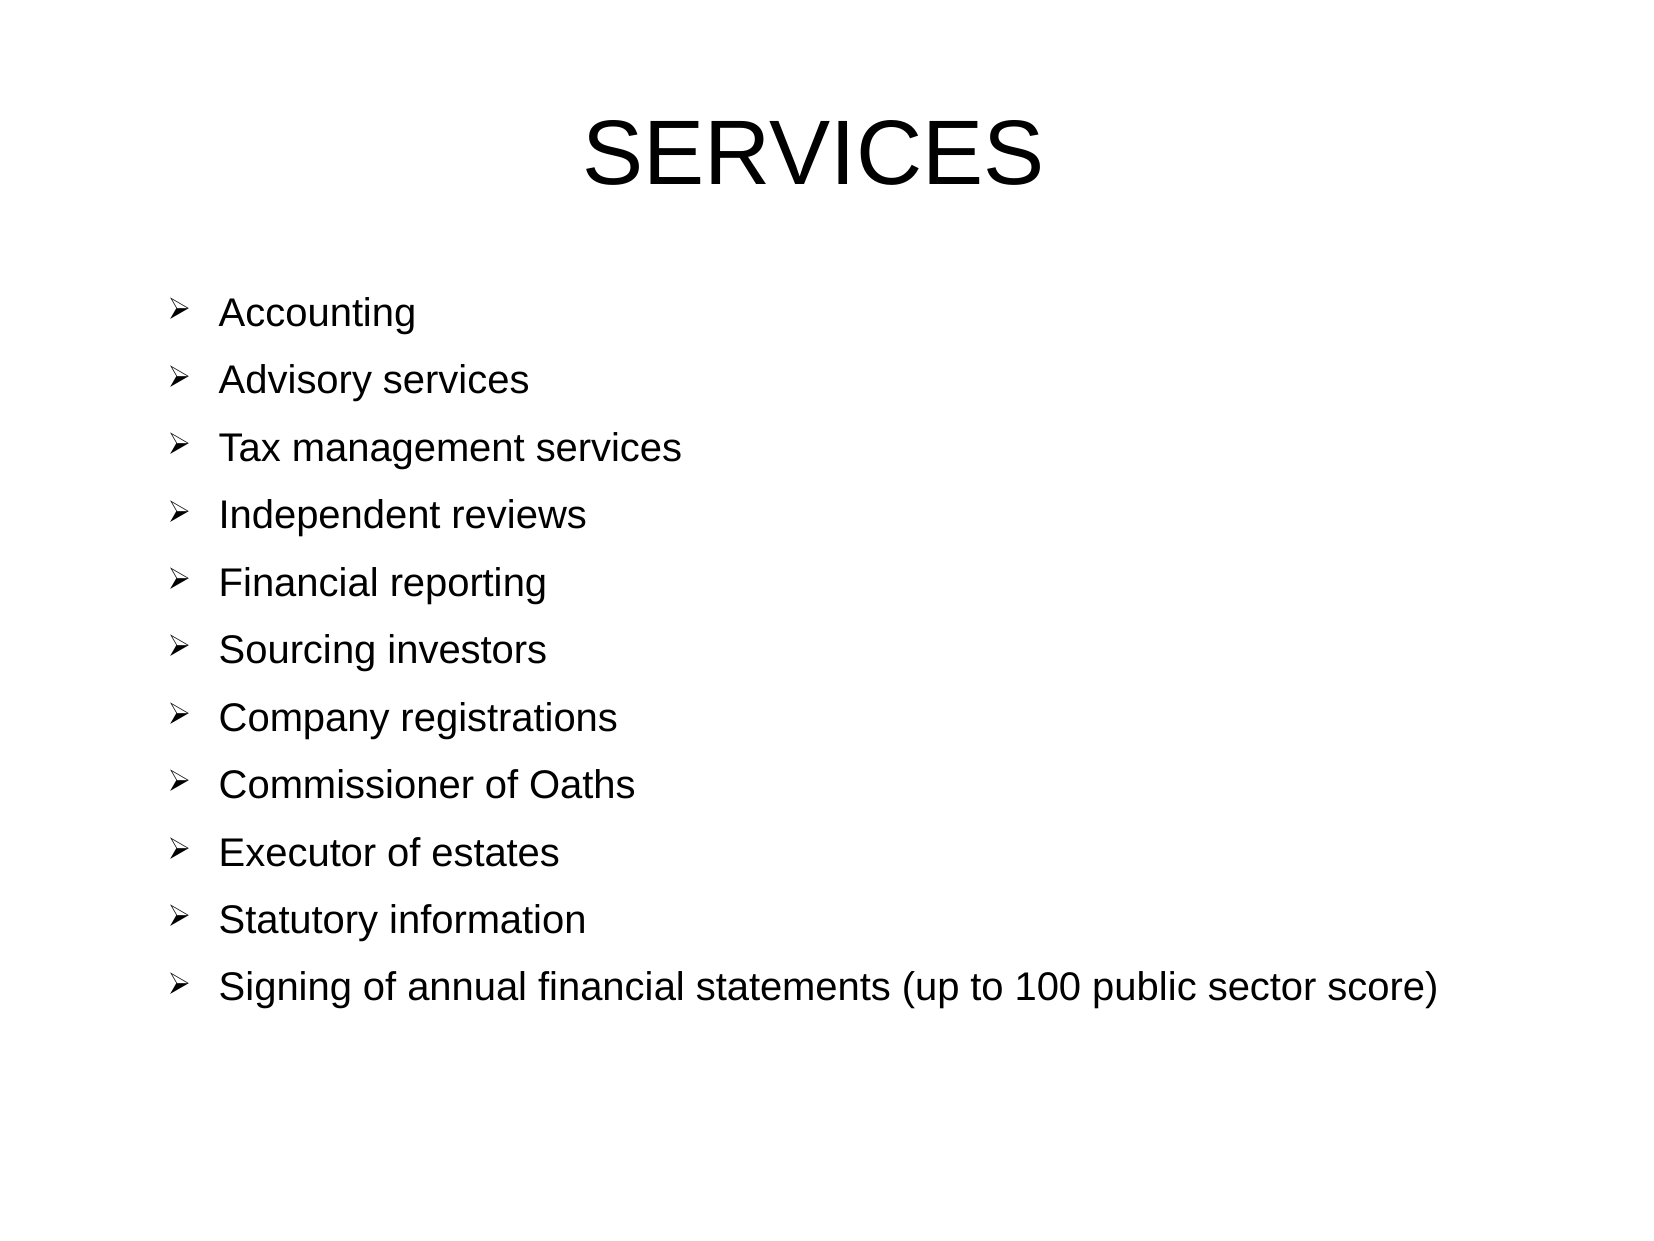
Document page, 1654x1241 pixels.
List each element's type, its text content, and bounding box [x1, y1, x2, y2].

title SERVICES [82, 49, 1571, 257]
list Accounting Advisory services Tax management services Independent reviews Financial reporting Sourcing investors Company registrations Commissioner of Oaths Executor of estates Statutory information Signing of annual financial statements (up to 100 public sector score) [82, 290, 1571, 1010]
